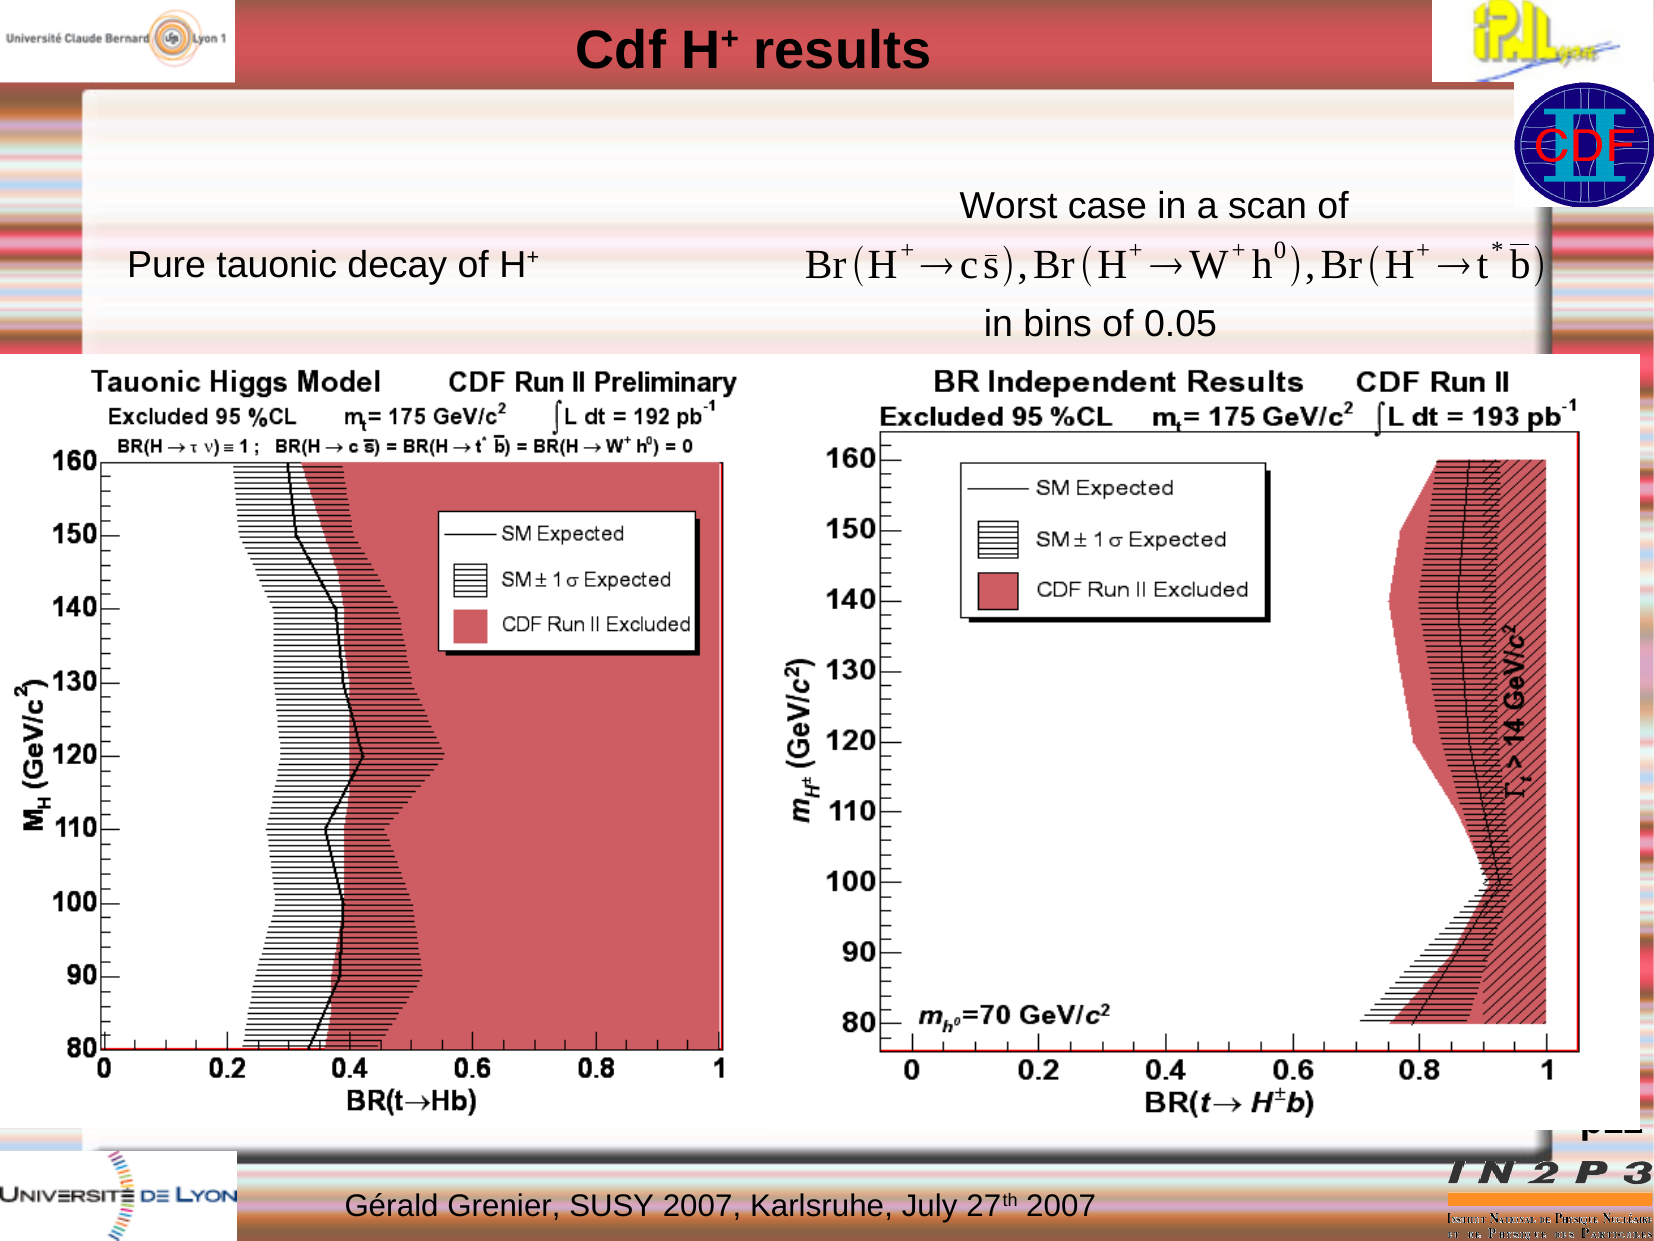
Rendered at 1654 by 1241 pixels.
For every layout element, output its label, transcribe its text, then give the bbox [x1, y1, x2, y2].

picture [0, 0, 1654, 1241]
text_box in bins of 0.05 [969, 295, 1232, 353]
text_box Worst case in a scan of [944, 177, 1375, 235]
chart [797, 236, 1552, 290]
text_box Cdf H+ results [561, 11, 962, 91]
text_box Pure tauonic decay of H+ [112, 236, 554, 295]
